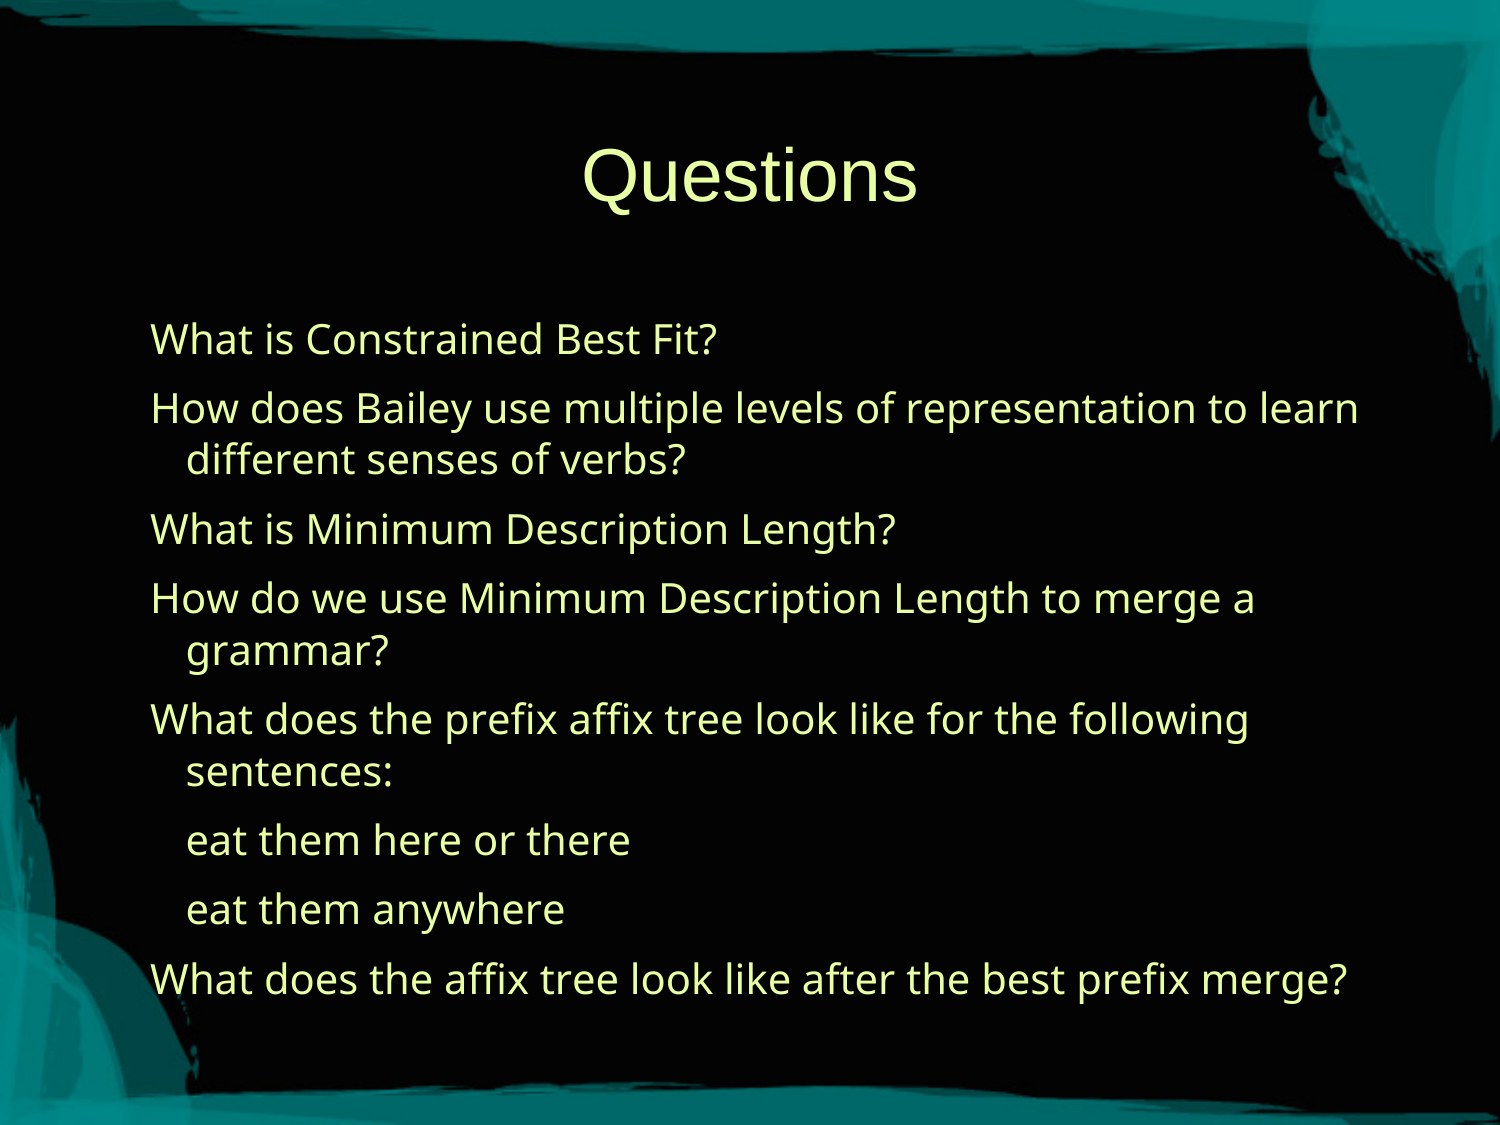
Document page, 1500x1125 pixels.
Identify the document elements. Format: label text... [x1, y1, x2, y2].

list What is Constrained Best Fit? How does Bailey use multiple levels of representation to learn different senses of verbs? What is Minimum Description Length? How do we use Minimum Description Length to merge a grammar? What does the prefix affix tree look like for the following sentences: eat them here or there eat them anywhere What does the affix tree look like after the best prefix merge? [99, 224, 1388, 1038]
picture [0, 0, 1500, 1125]
title Questions [112, 87, 1388, 224]
